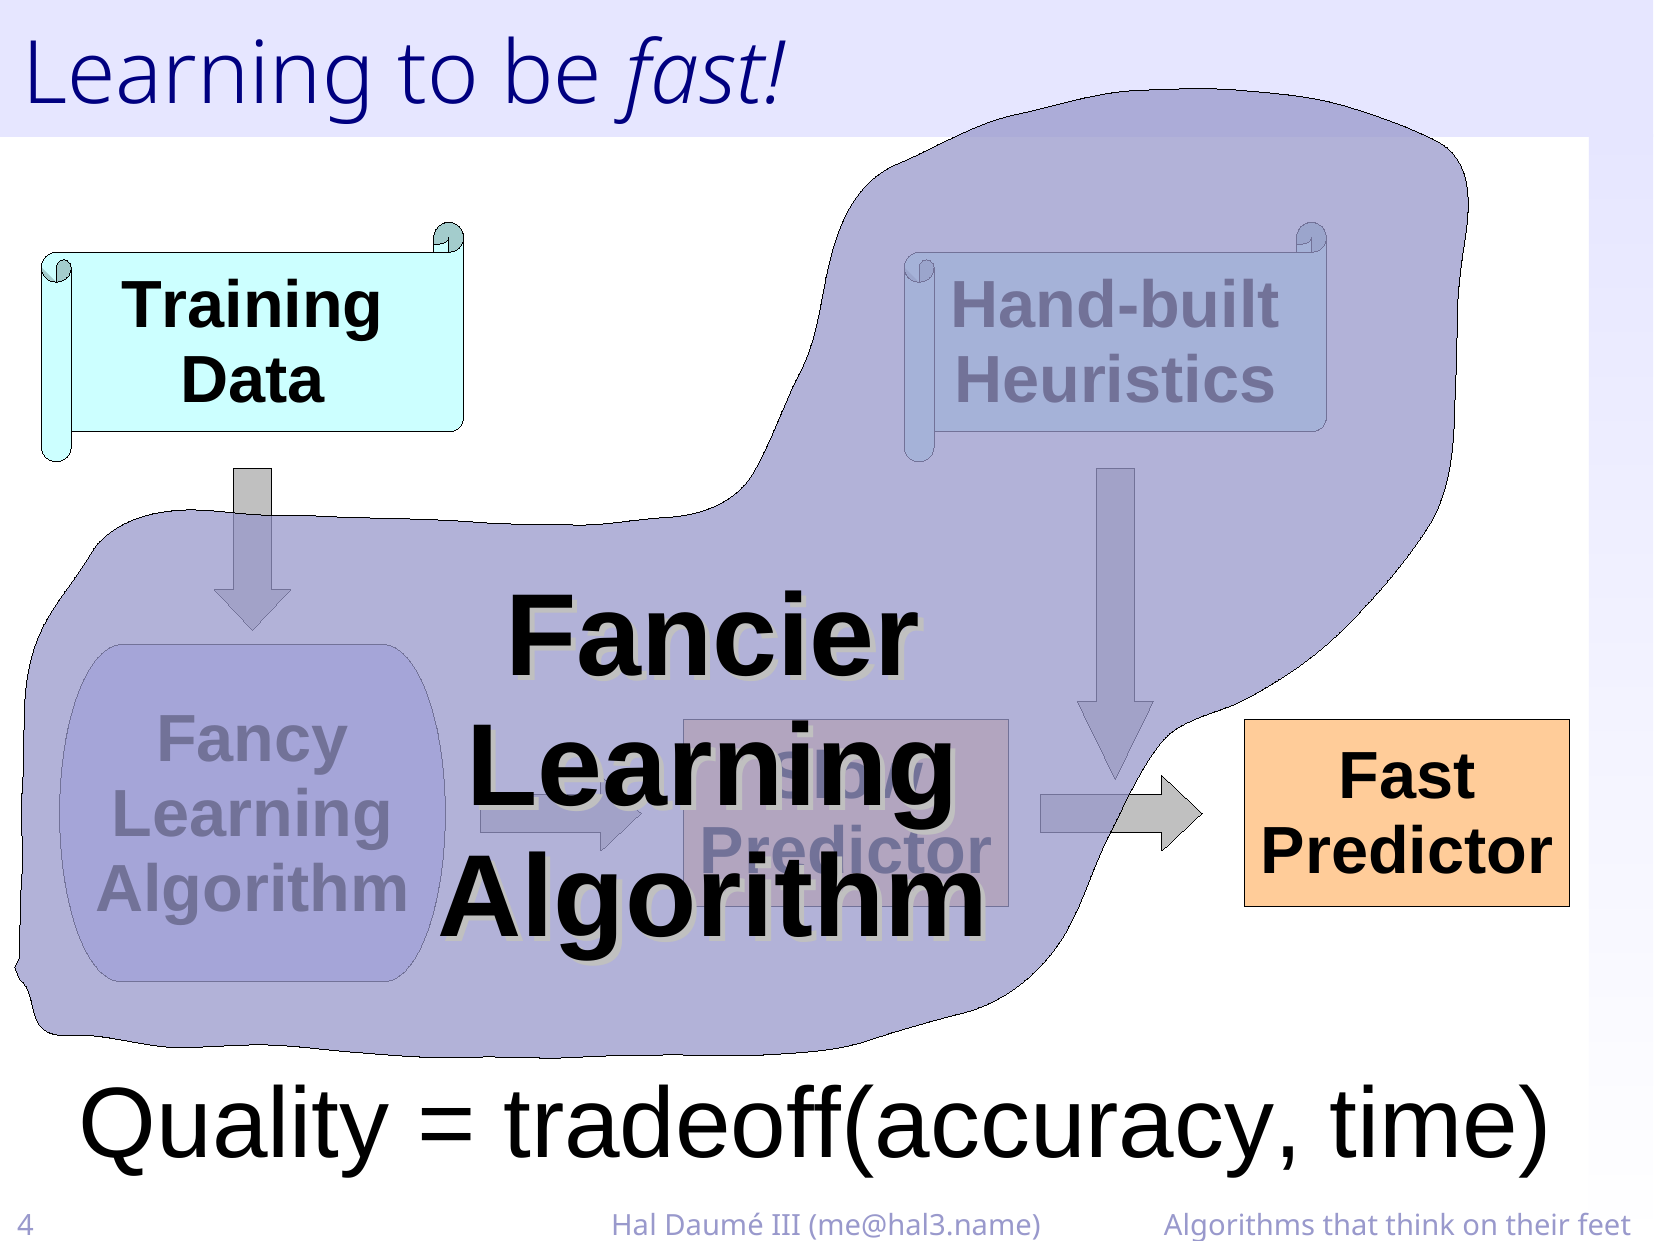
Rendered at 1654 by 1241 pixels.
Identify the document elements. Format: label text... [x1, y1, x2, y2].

text_box Training Data [41, 241, 464, 432]
text_box Quality = tradeoff(accuracy, time) [78, 1067, 1553, 1180]
text_box Fancier Learning Algorithm [437, 569, 989, 961]
text_box Training Data [41, 272, 72, 462]
title Learning to be fast! [22, 8, 1639, 131]
text_box Fast Predictor [1244, 719, 1570, 907]
text_box [14, 88, 1469, 1059]
